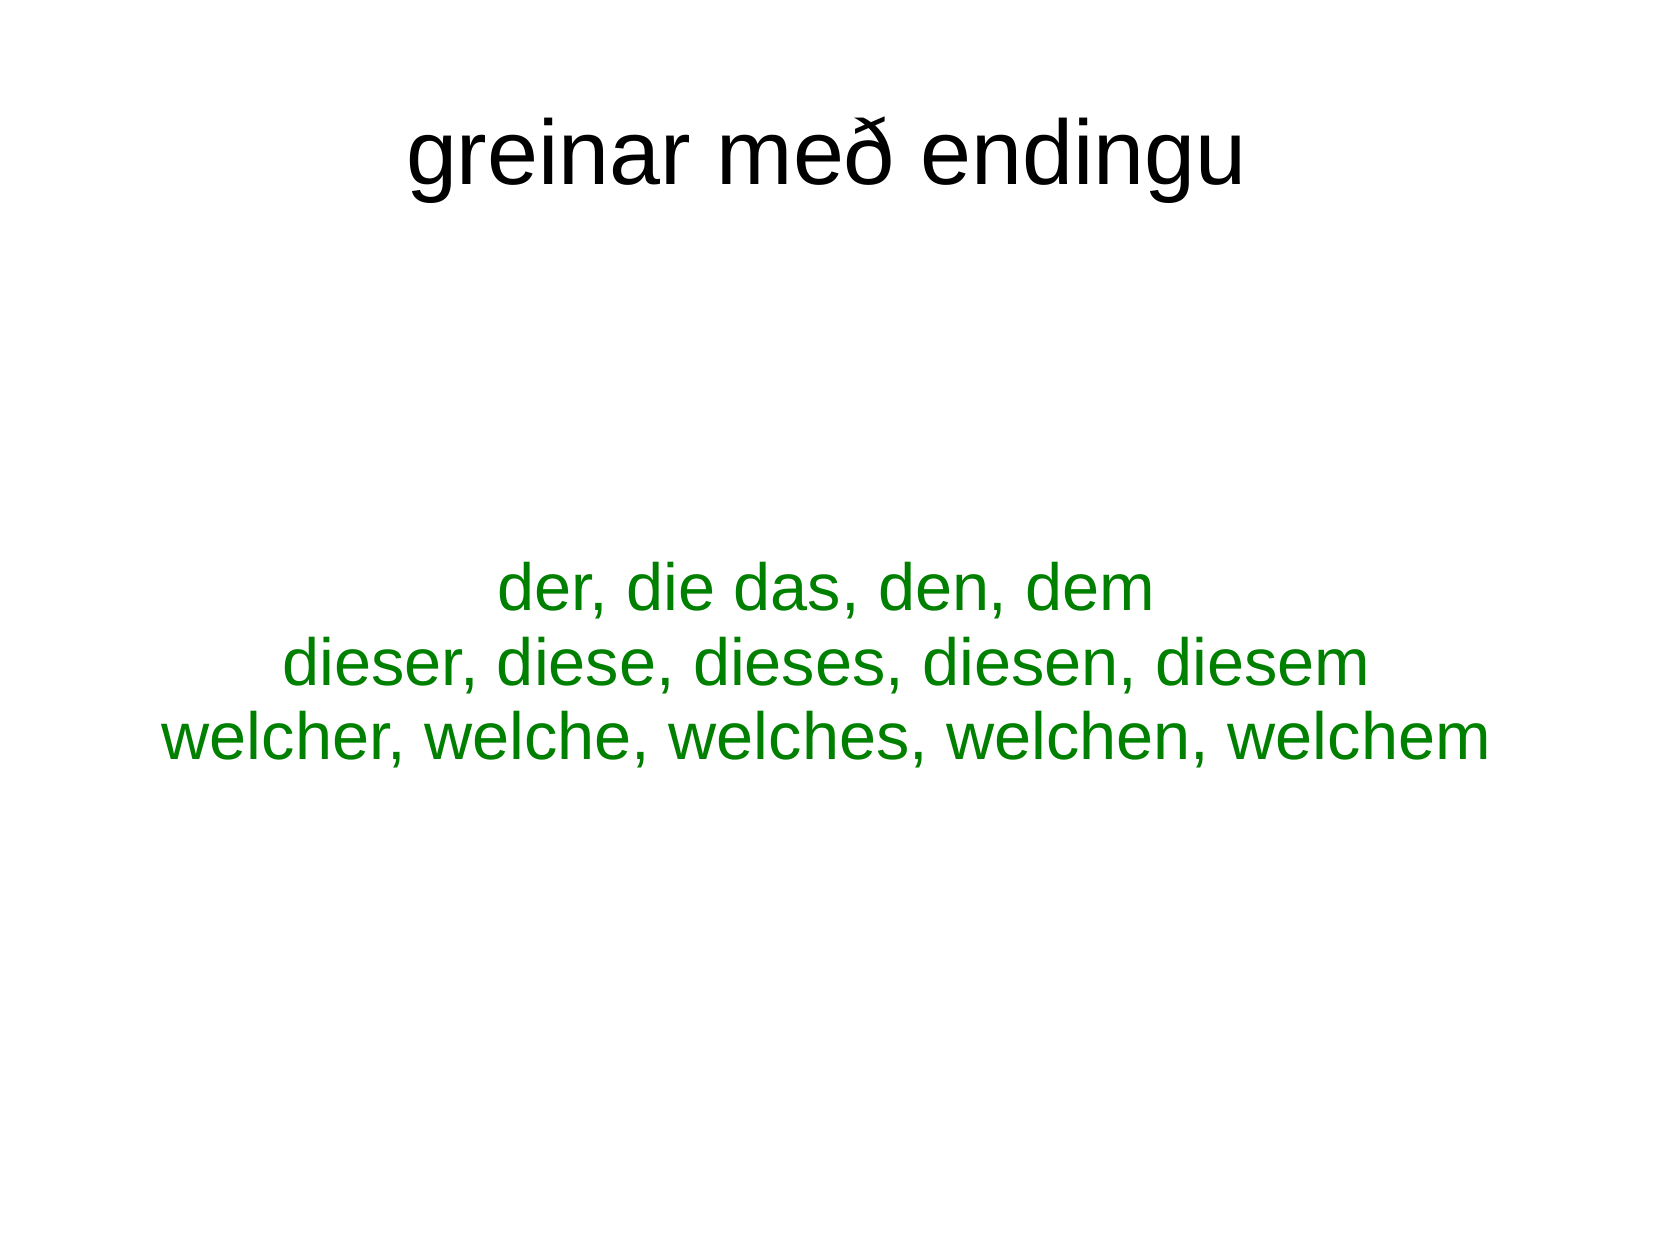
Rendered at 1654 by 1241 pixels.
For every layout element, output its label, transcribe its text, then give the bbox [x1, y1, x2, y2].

subtitle der, die das, den, dem dieser, diese, dieses, diesen, diesem welcher, welche, welches, welchen, welchem [82, 297, 1571, 1102]
title greinar með endingu [82, 56, 1571, 250]
